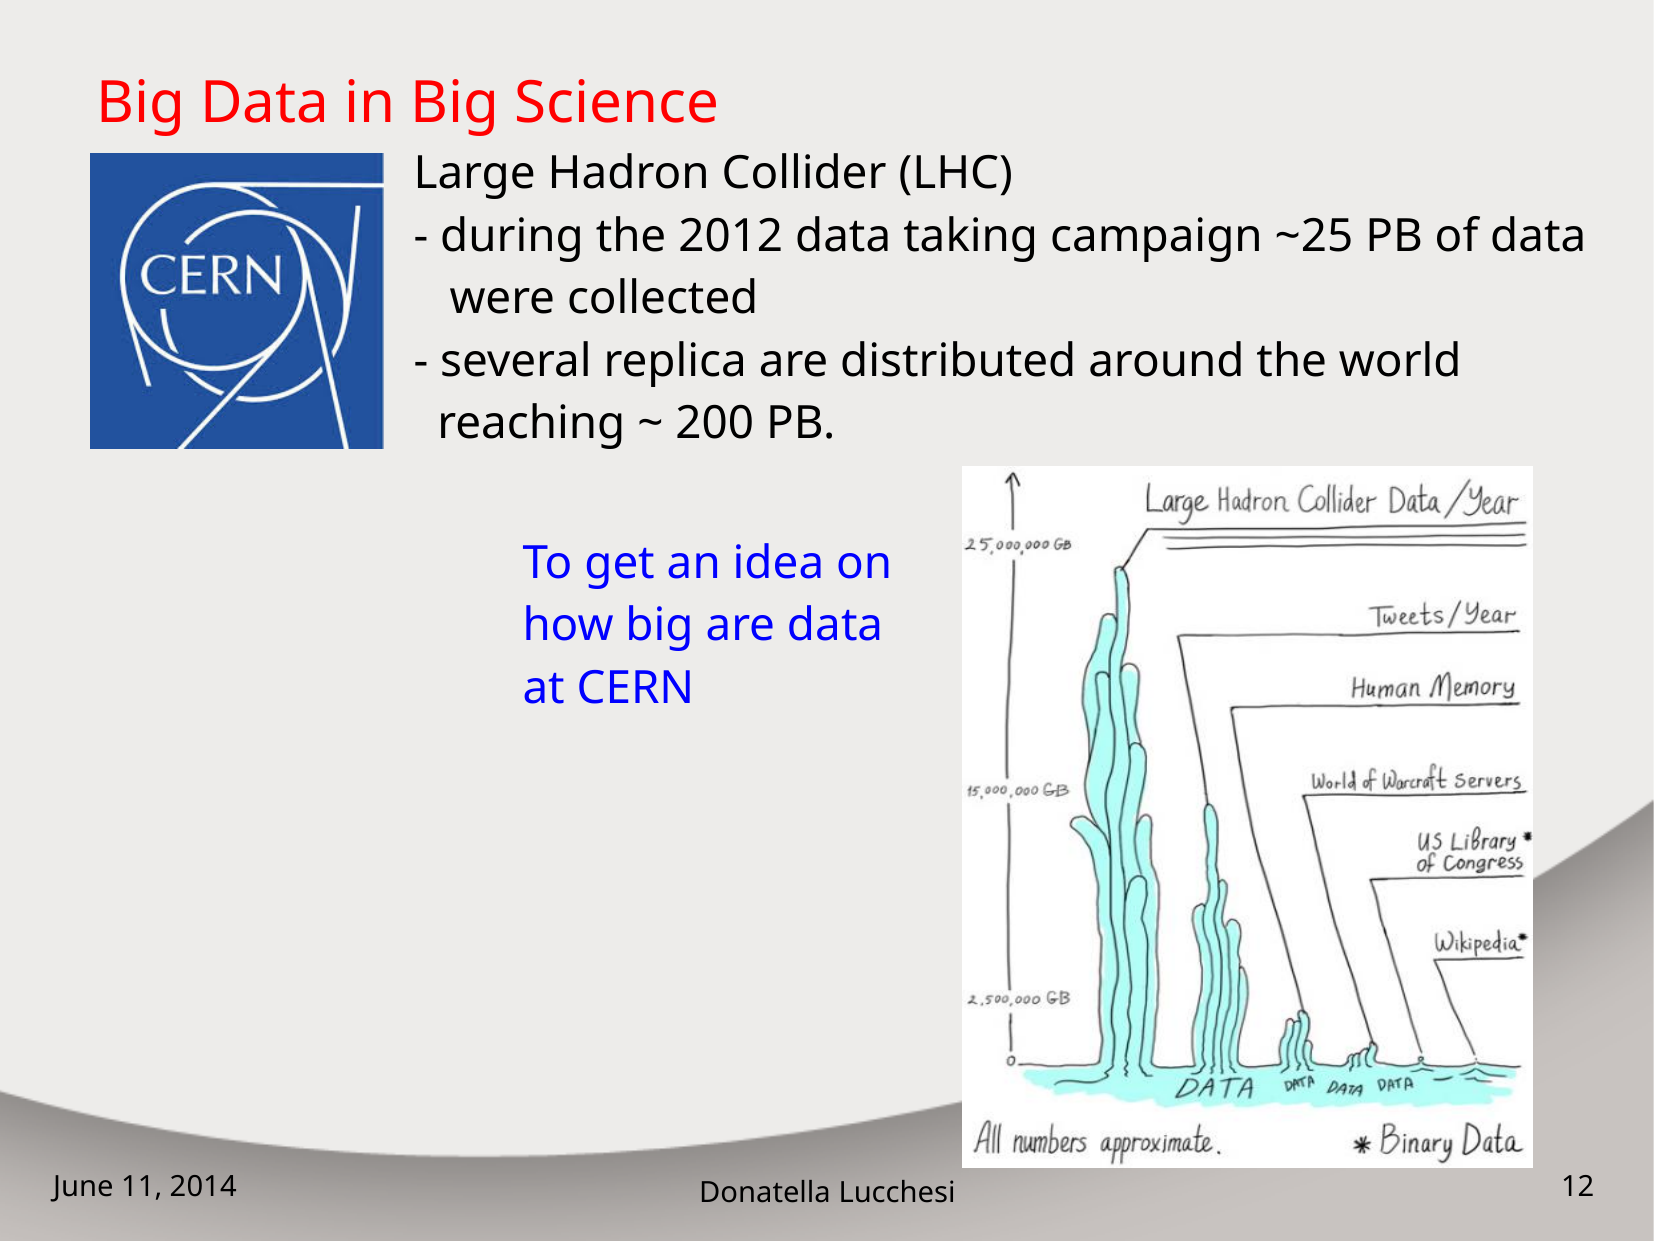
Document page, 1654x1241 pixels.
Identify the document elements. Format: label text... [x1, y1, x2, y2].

text_box To get an idea on how big are data at CERN [507, 521, 902, 728]
text_box Large Hadron Collider (LHC) - during the 2012 data taking campaign ~25 PB of data were collected - several replica are distributed around the world reaching ~ 200 PB. [398, 132, 1593, 466]
picture [0, 0, 1654, 1241]
text_box Big Data in Big Science [81, 53, 772, 150]
